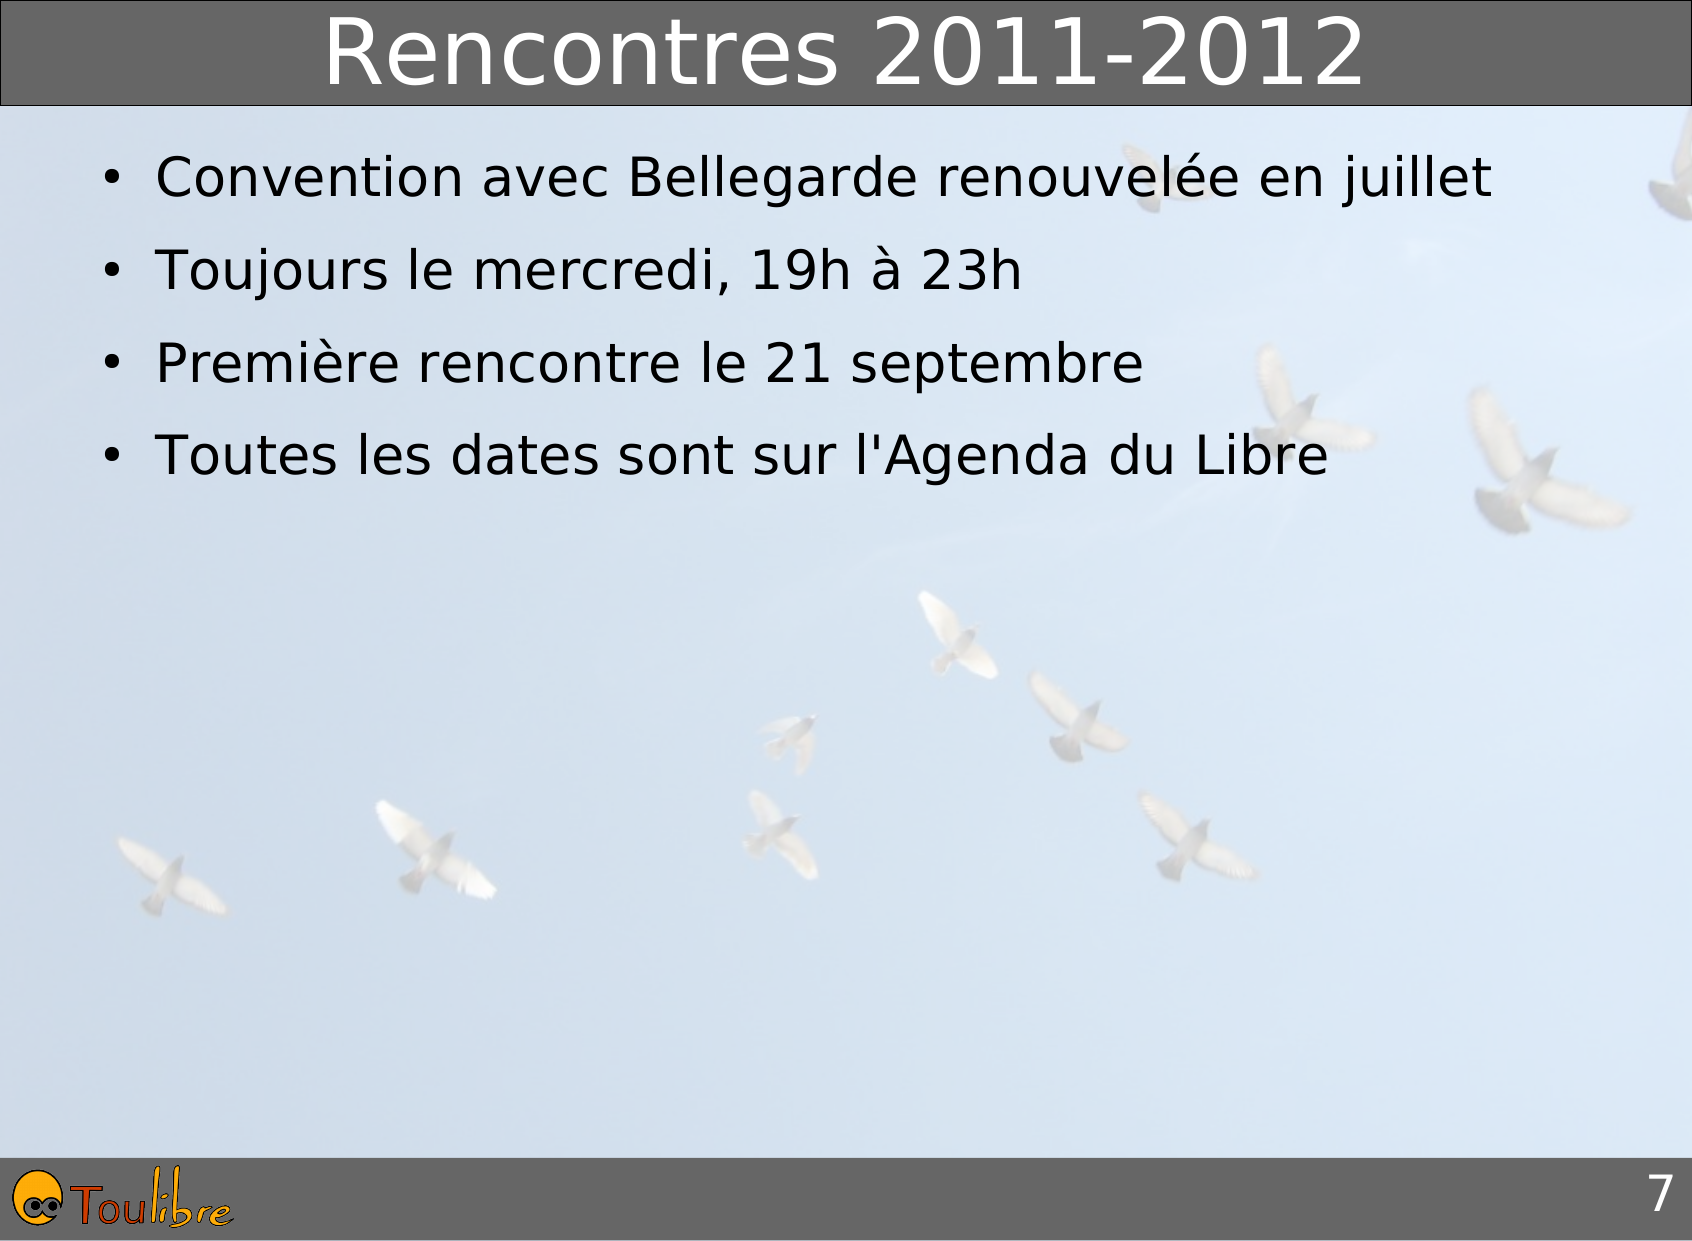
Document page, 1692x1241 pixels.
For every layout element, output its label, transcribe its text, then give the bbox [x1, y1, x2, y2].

list Convention avec Bellegarde renouvelée en juillet Toujours le mercredi, 19h à 23h Première rencontre le 21 septembre Toutes les dates sont sur l'Agenda du Libre [84, 146, 1608, 1109]
title Rencontres 2011-2012 [0, 0, 1692, 107]
picture [12, 1165, 234, 1228]
